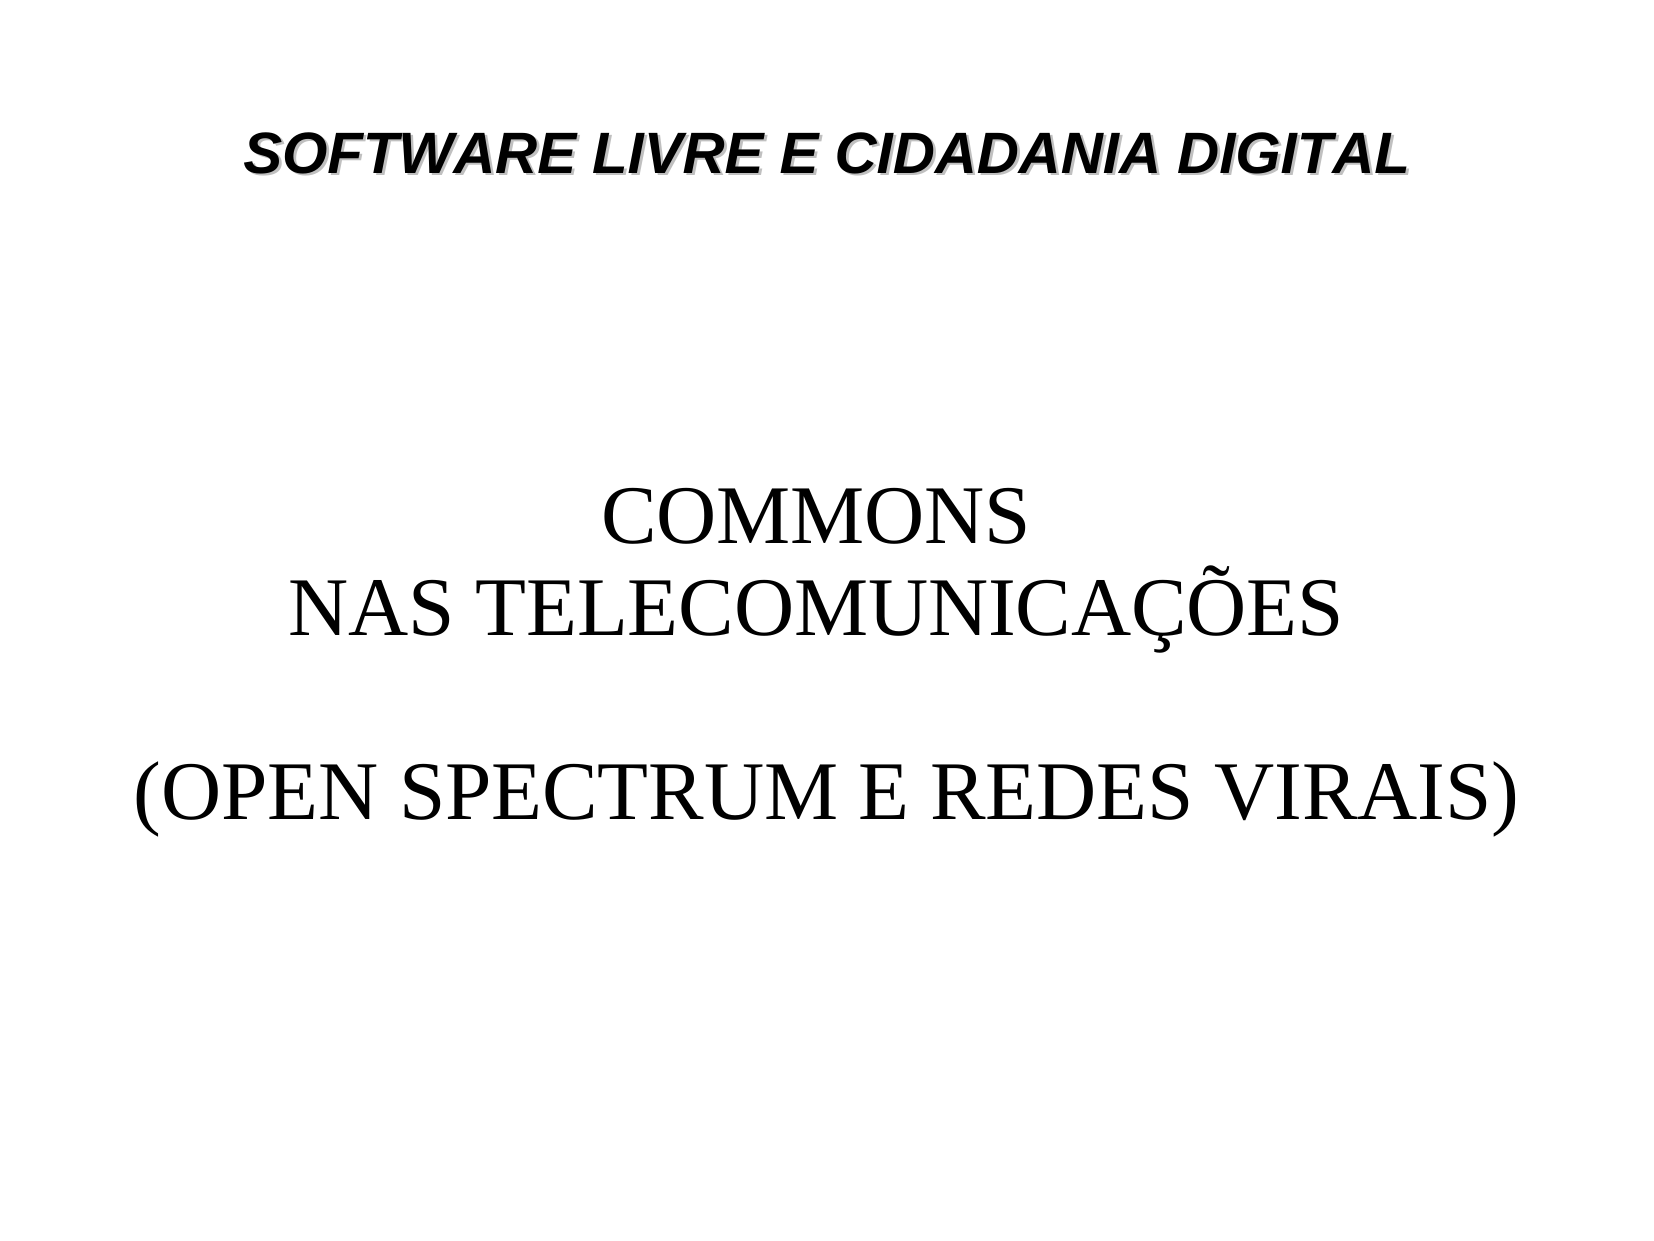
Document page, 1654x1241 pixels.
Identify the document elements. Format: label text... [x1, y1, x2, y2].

subtitle COMMONS NAS TELECOMUNICAÇÕES (OPEN SPECTRUM E REDES VIRAIS) [82, 297, 1571, 1102]
title SOFTWARE LIVRE E CIDADANIA DIGITAL [82, 49, 1571, 257]
